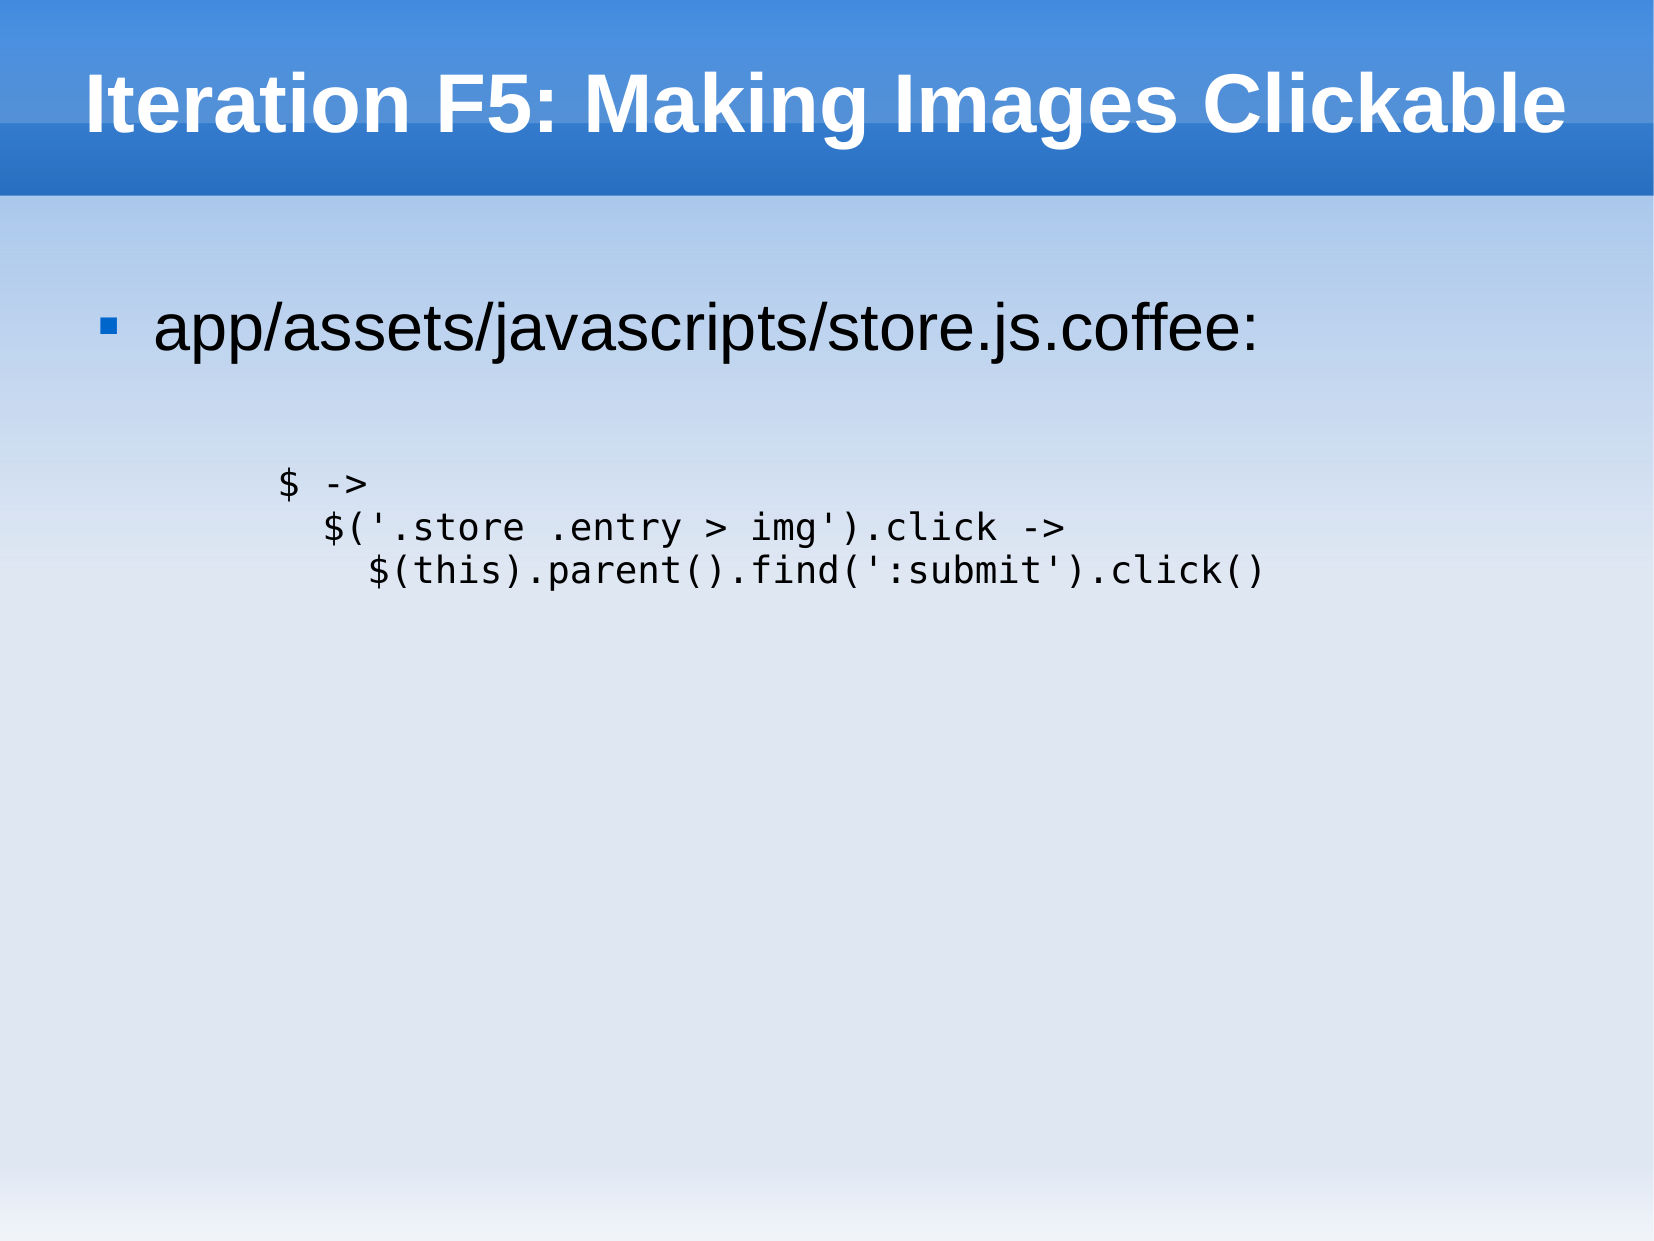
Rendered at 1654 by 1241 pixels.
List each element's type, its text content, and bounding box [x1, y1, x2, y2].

picture [0, 0, 1654, 1241]
list app/assets/javascripts/store.js.coffee: [82, 290, 1571, 413]
text_box $ -> $('.store .entry > img').click -> $(this).parent().find(':submit').click() [262, 454, 1284, 601]
title Iteration F5: Making Images Clickable [59, 7, 1595, 200]
